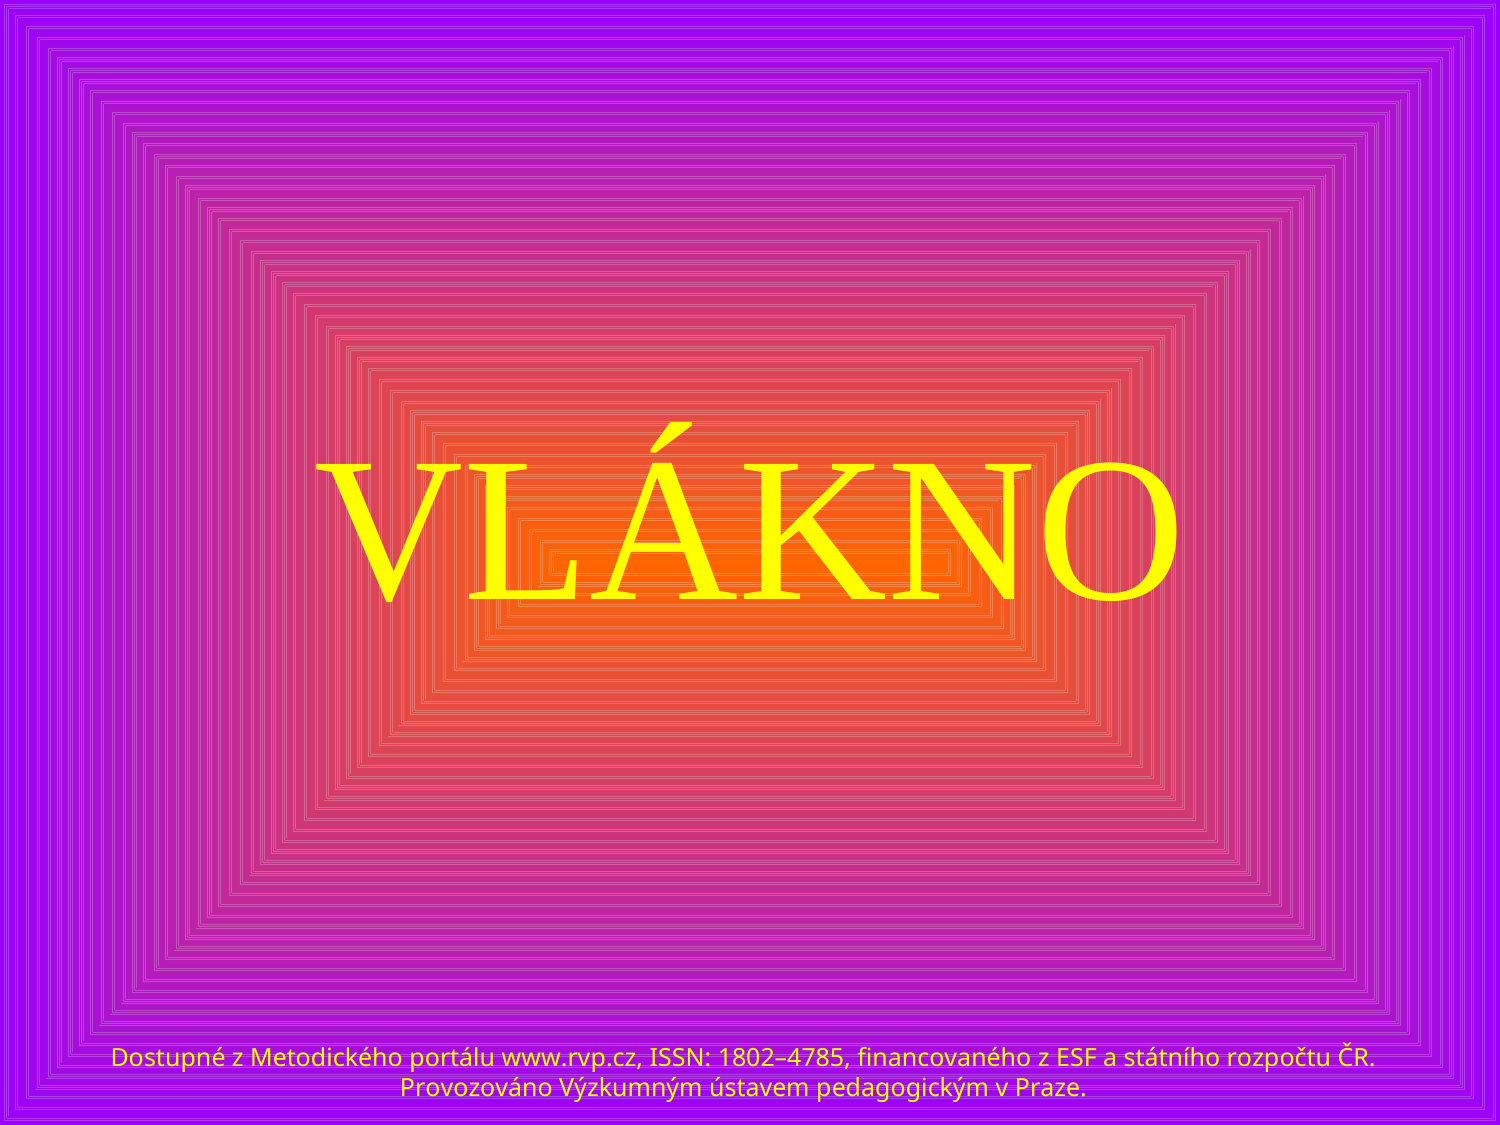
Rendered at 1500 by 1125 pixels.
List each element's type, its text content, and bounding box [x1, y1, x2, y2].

text_box Dostupné z Metodického portálu www.rvp.cz, ISSN: 1802–4785, financovaného z ESF a státního rozpočtu ČR. Provozováno Výzkumným ústavem pedagogickým v Praze. [35, 1041, 1454, 1102]
text_box VLÁKNO [0, 385, 1500, 649]
